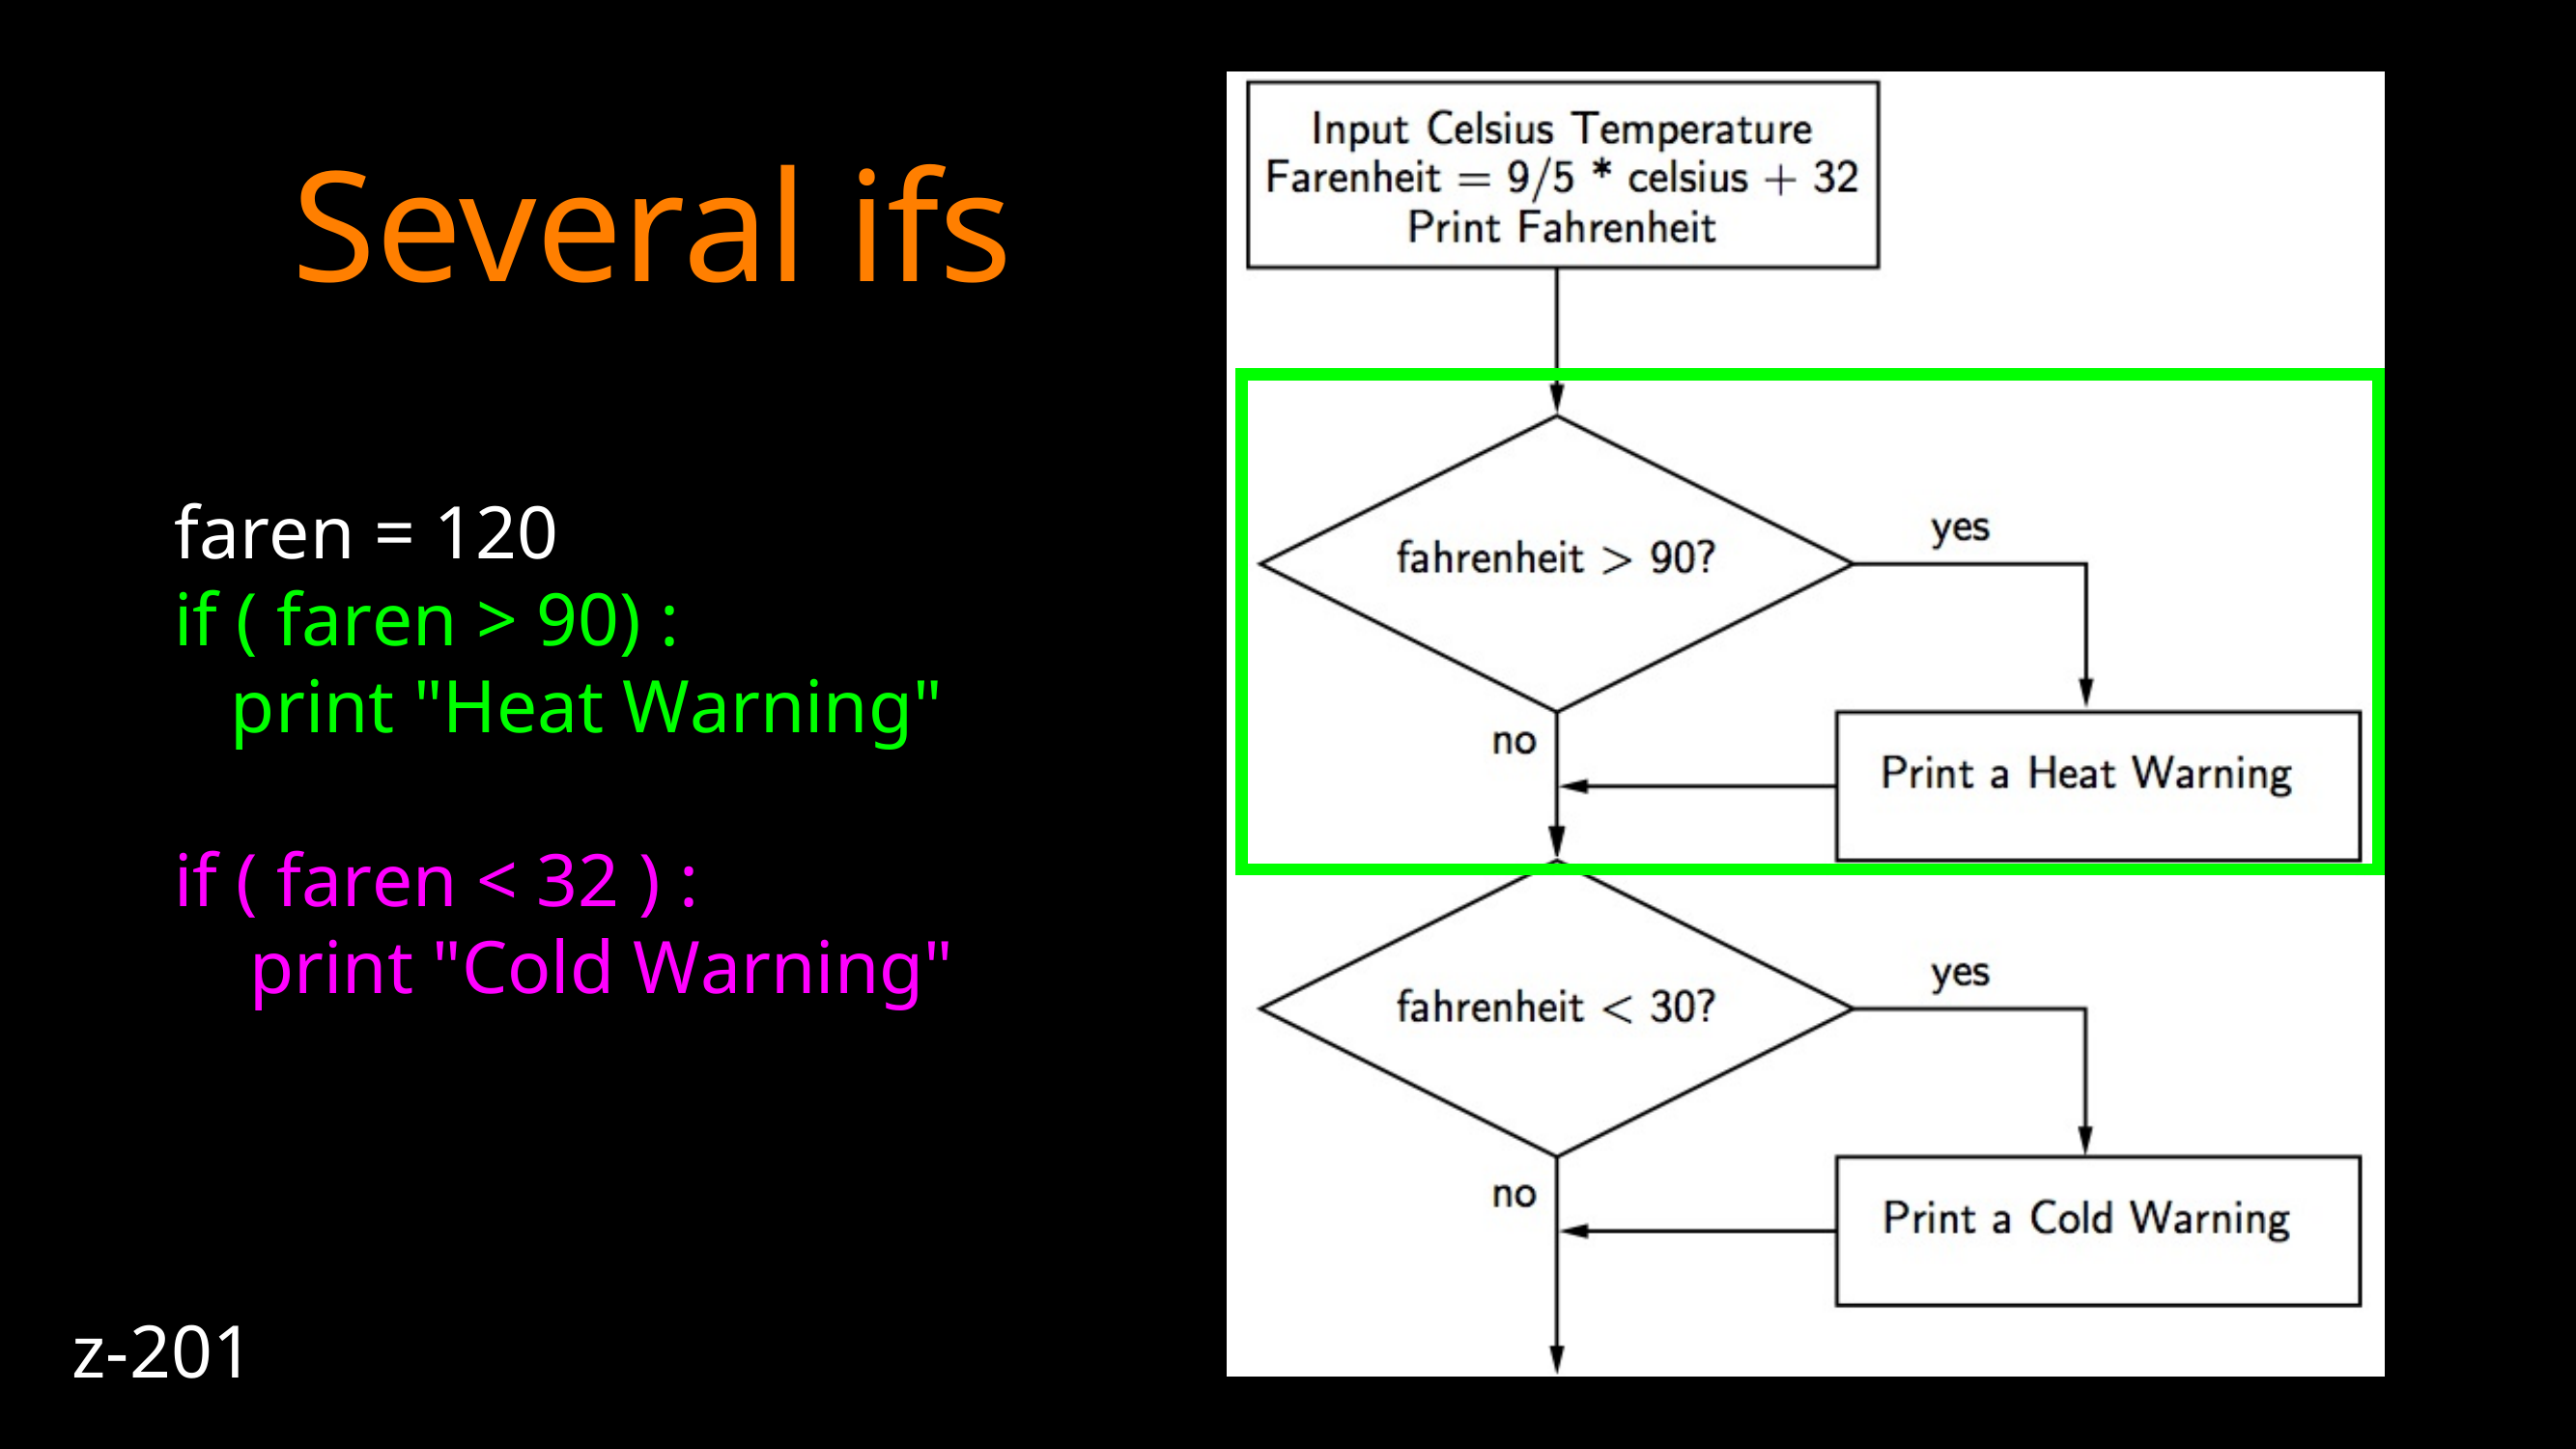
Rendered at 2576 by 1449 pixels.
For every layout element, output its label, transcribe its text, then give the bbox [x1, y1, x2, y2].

picture [1248, 381, 2372, 864]
text_box faren = 120 if ( faren > 90) : print "Heat Warning" if ( faren < 32 ) : print "Cold Warning" [174, 486, 954, 1009]
picture [1227, 71, 2385, 1378]
text_box z-201 [71, 1305, 255, 1393]
title Several ifs [183, 38, 1123, 403]
